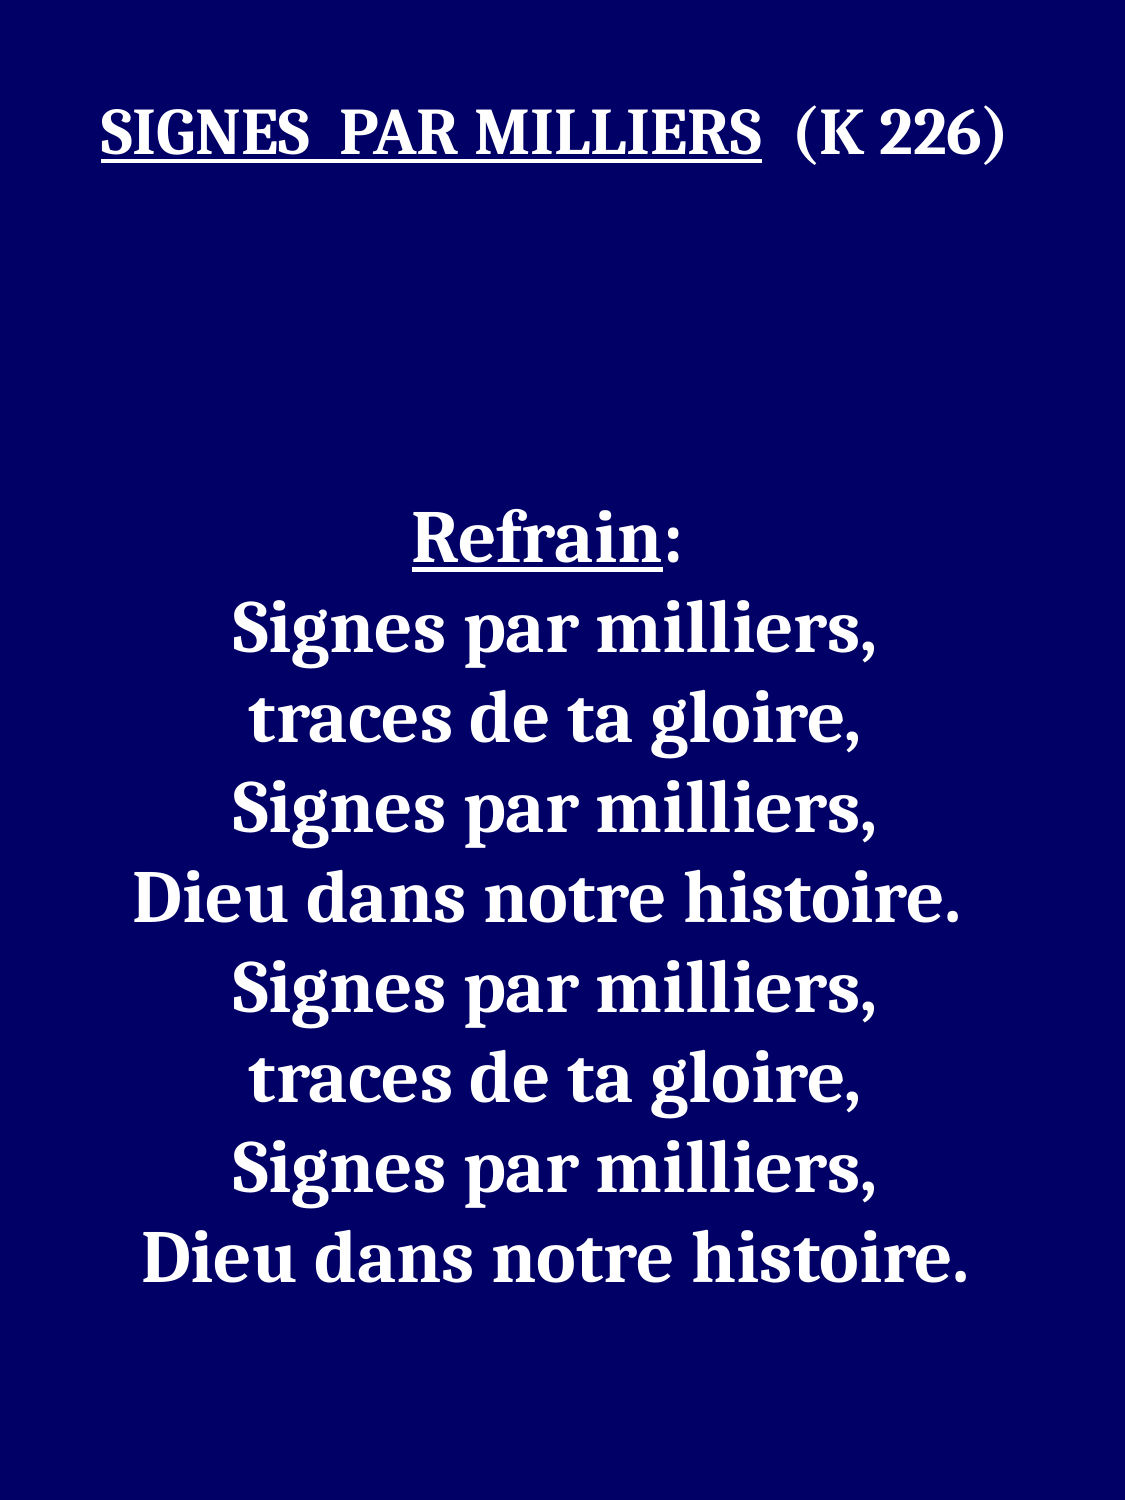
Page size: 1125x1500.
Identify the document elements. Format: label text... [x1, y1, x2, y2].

text_box SIGNES PAR MILLIERS (K 226) Refrain: Signes par milliers, traces de ta gloire, Signes par milliers, Dieu dans notre histoire. Signes par milliers, traces de ta gloire, Signes par milliers, Dieu dans notre histoire. [0, 79, 1125, 1424]
